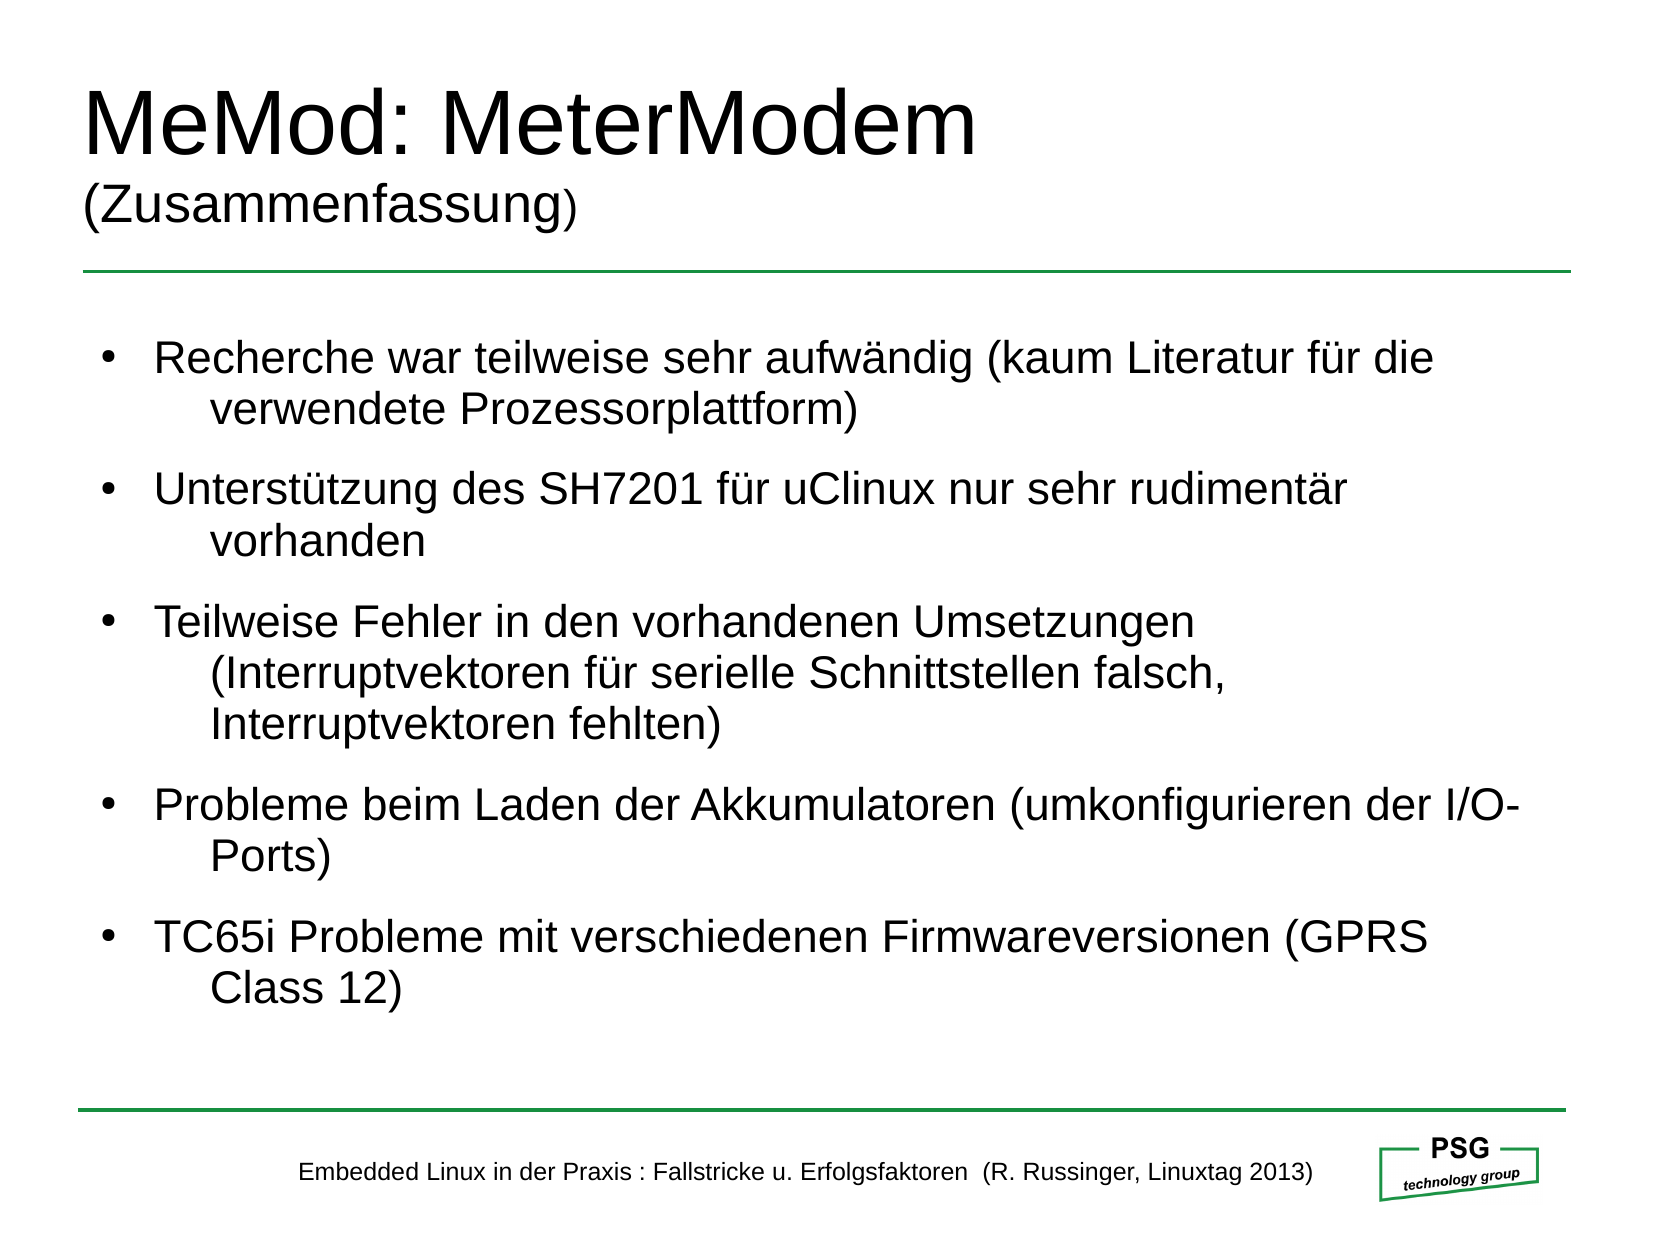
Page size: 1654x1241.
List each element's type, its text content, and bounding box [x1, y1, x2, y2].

picture [1375, 1134, 1543, 1205]
title MeMod: MeterModem (Zusammenfassung) [82, 49, 1571, 257]
list Recherche war teilweise sehr aufwändig (kaum Literatur für die verwendete Prozessorplattform) Unterstützung des SH7201 für uClinux nur sehr rudimentär vorhanden Teilweise Fehler in den vorhandenen Umsetzungen (Interruptvektoren für serielle Schnittstellen falsch, Interruptvektoren fehlten) Probleme beim Laden der Akkumulatoren (umkonfigurieren der I/O-Ports) TC65i Probleme mit verschiedenen Firmwareversionen (GPRS Class 12) [82, 331, 1538, 1051]
